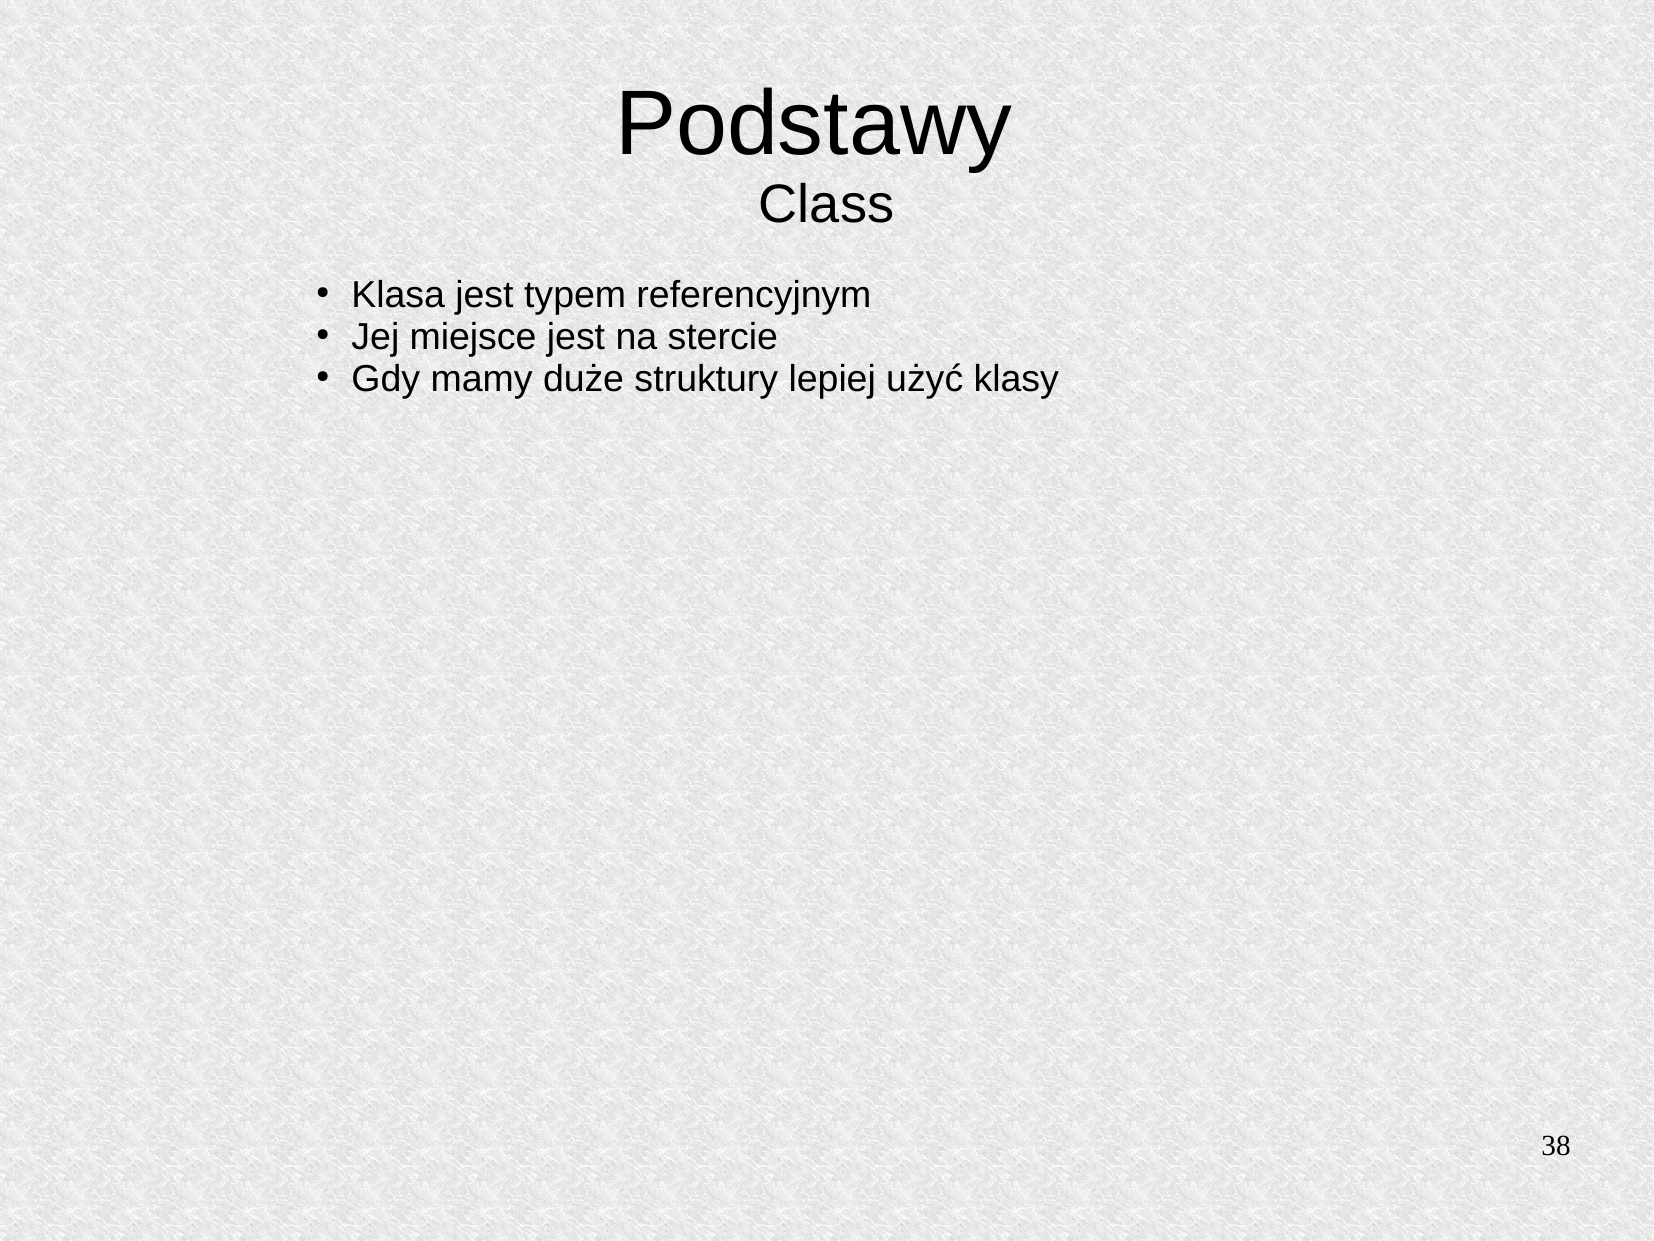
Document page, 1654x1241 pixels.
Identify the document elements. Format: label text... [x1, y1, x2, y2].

picture [0, 0, 1654, 1241]
title Podstawy Class [82, 49, 1571, 257]
text_box Klasa jest typem referencyjnym Jej miejsce jest na stercie Gdy mamy duże struktury lepiej użyć klasy [265, 265, 1359, 407]
